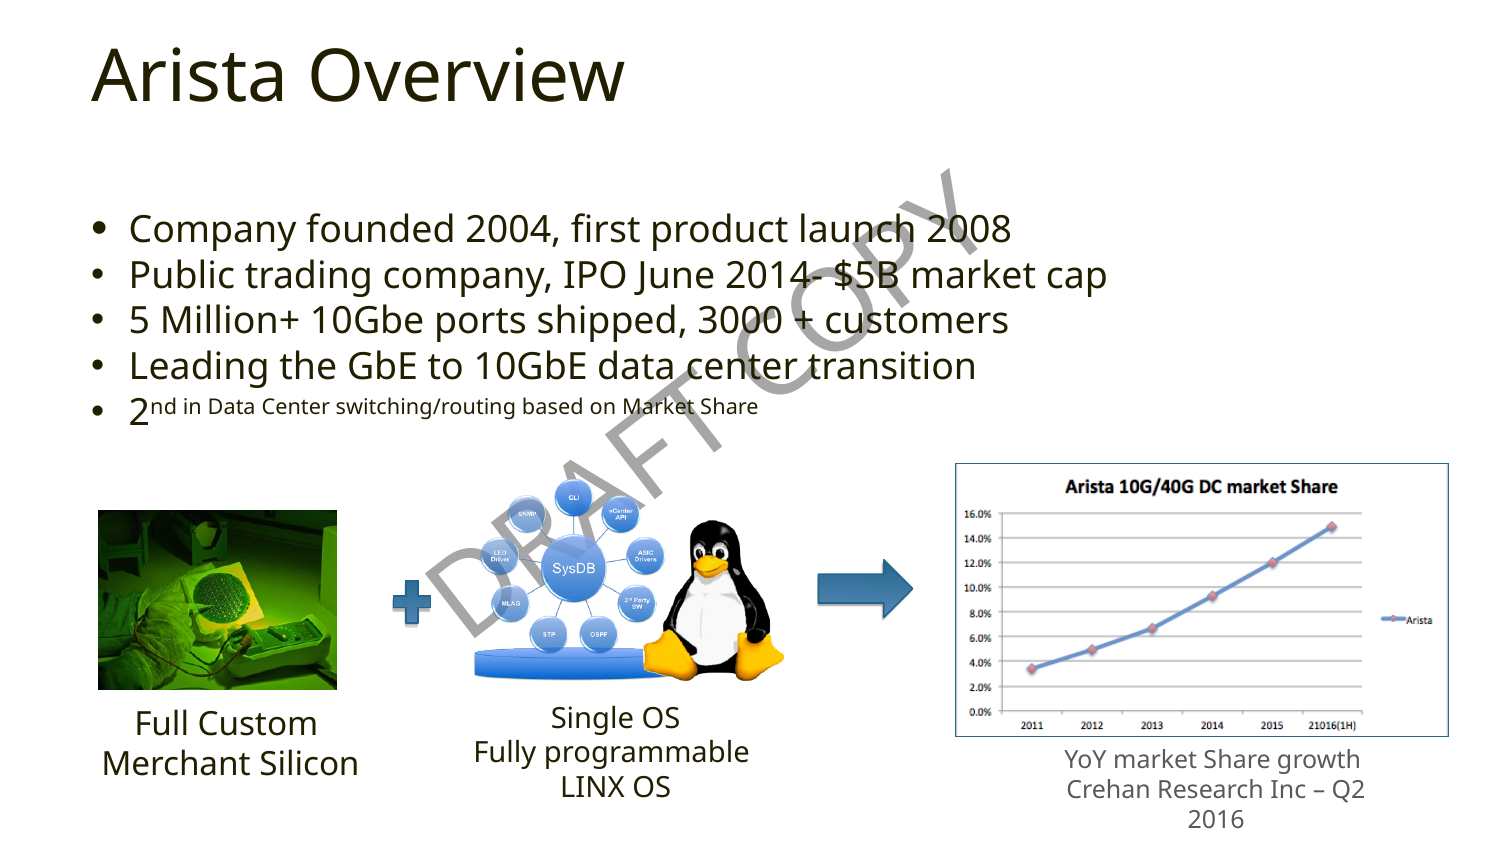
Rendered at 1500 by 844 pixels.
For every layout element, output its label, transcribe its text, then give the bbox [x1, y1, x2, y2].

list Company founded 2004, first product launch 2008 Public trading company, IPO June 2014- $5B market cap 5 Million+ 10Gbe ports shipped, 3000 + customers Leading the GbE to 10GbE data center transition 2nd in Data Center switching/routing based on Market Share [75, 196, 1425, 459]
text_box YoY market Share growth Crehan Research Inc – Q2 2016 [1023, 737, 1410, 842]
picture [461, 477, 784, 682]
text_box [393, 580, 431, 623]
text_box Full Custom Merchant Silicon [86, 695, 375, 790]
text_box Single OS Fully programmable LINX OS [458, 691, 773, 812]
picture [98, 510, 337, 690]
title Arista Overview [75, 20, 1425, 128]
text_box [818, 559, 913, 618]
picture [955, 463, 1449, 737]
